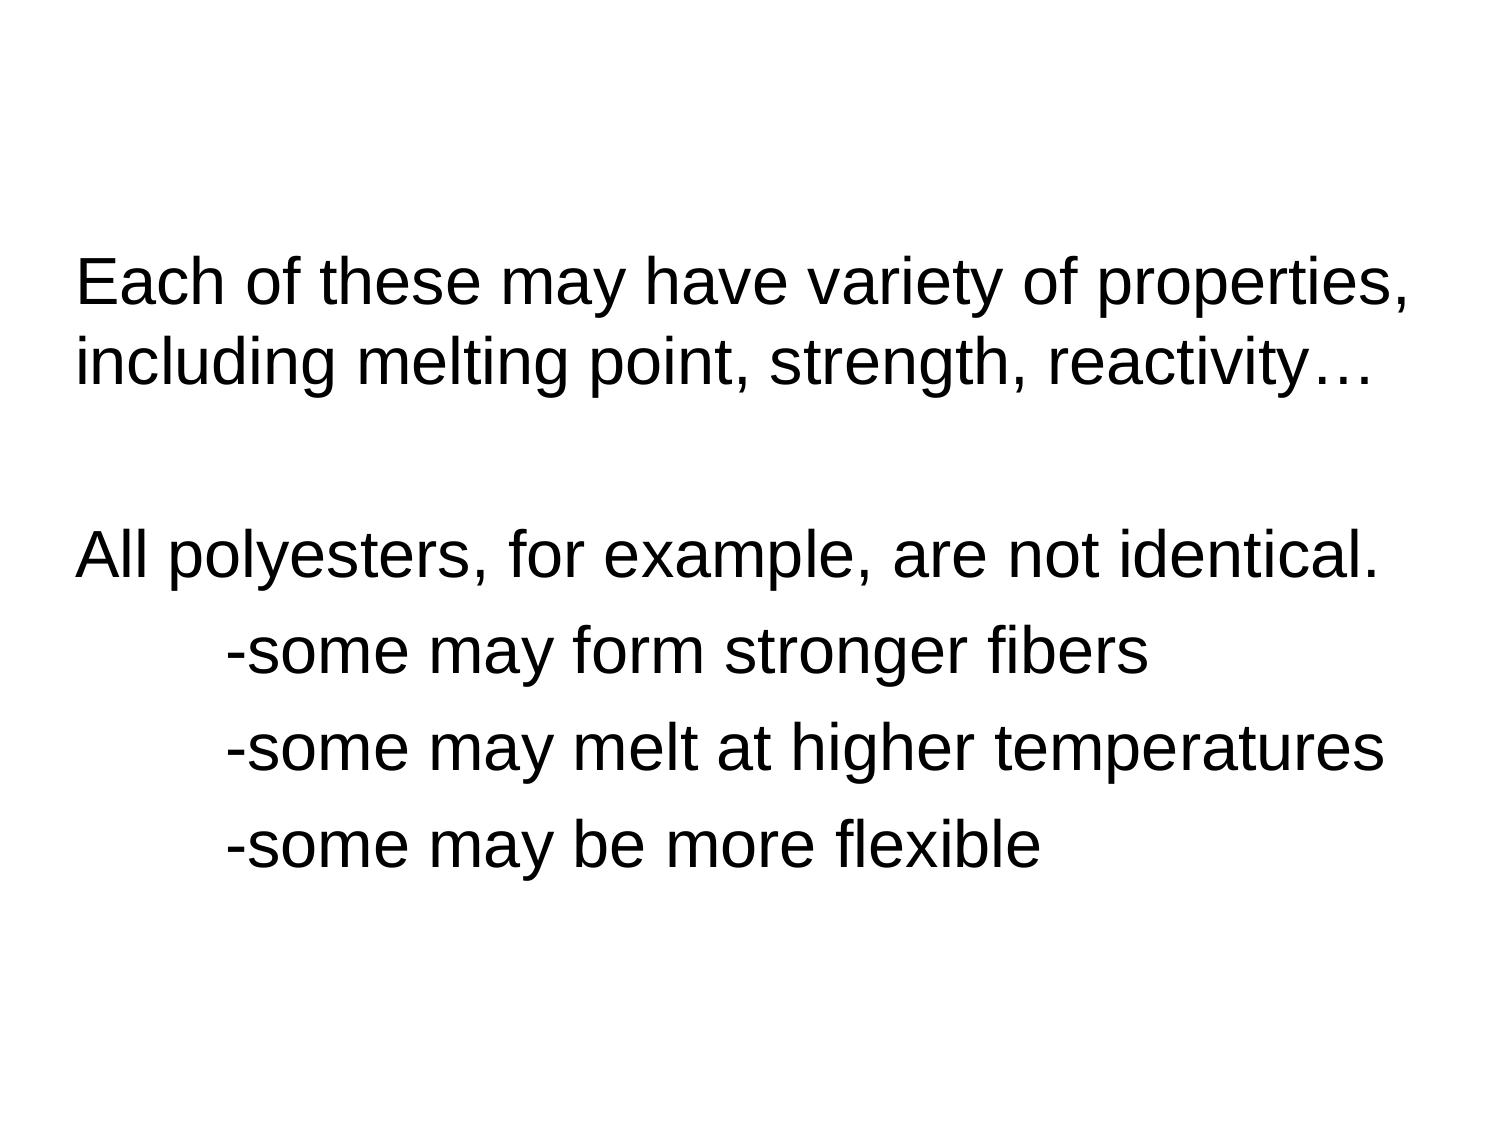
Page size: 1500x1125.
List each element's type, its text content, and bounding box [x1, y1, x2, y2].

subtitle Each of these may have variety of properties, including melting point, strength, reactivity… All polyesters, for example, are not identical. -some may form stronger fibers -some may melt at higher temperatures -some may be more flexible [75, 37, 1426, 1081]
